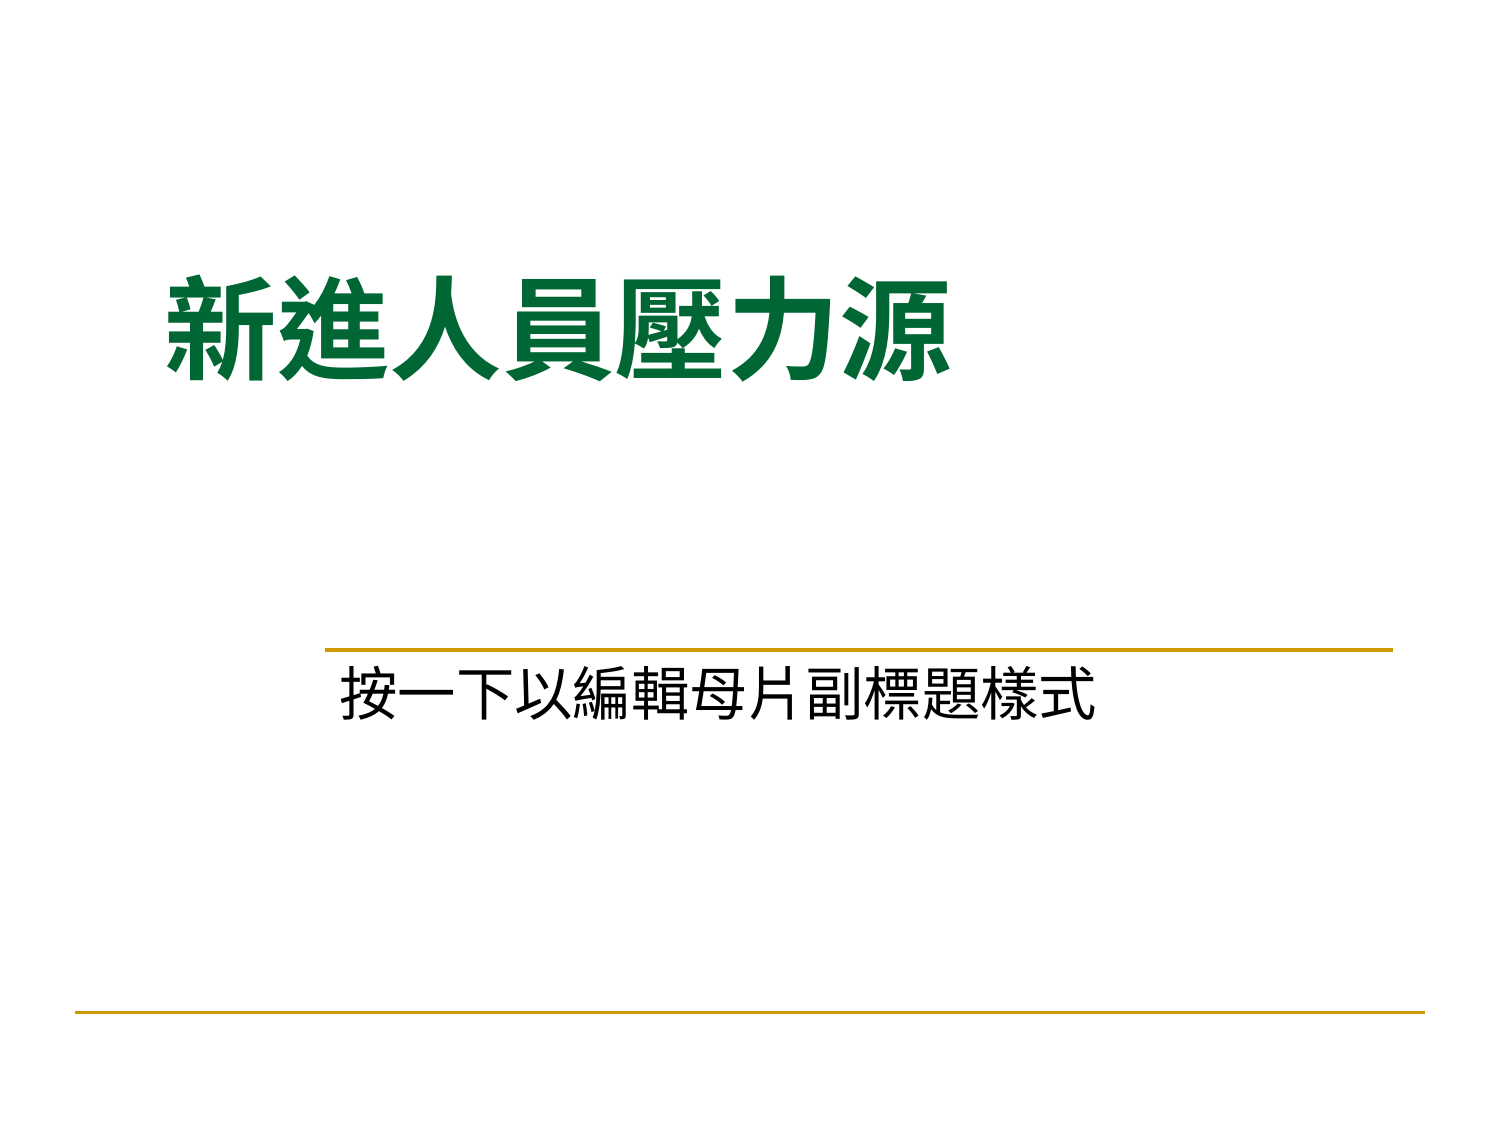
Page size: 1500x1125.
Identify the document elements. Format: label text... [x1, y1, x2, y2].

title 新進人員壓力源 [150, 249, 1401, 538]
